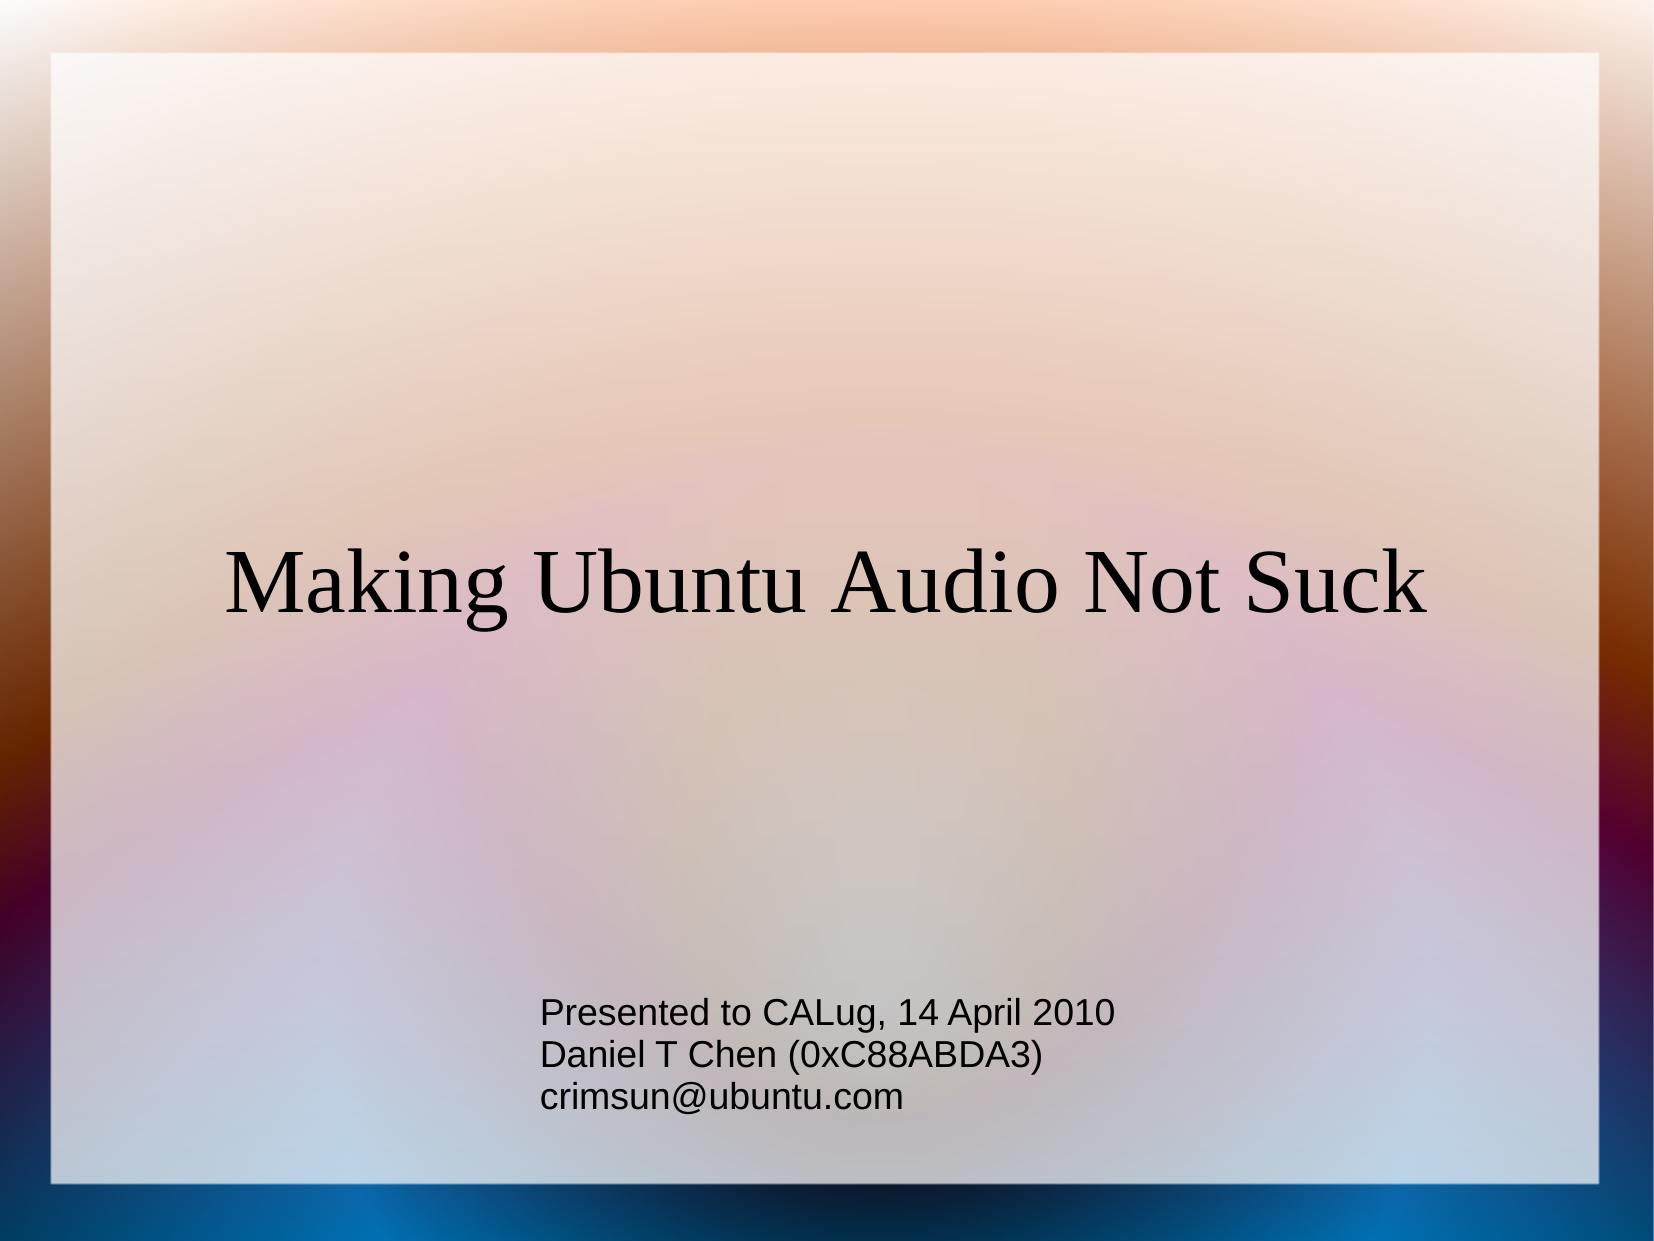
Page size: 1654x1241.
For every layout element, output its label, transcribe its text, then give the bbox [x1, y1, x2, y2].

text_box Presented to CALug, 14 April 2010 Daniel T Chen (0xC88ABDA3) crimsun@ubuntu.com [525, 984, 1131, 1126]
picture [0, 0, 1654, 1241]
subtitle Making Ubuntu Audio Not Suck [82, 62, 1571, 1102]
